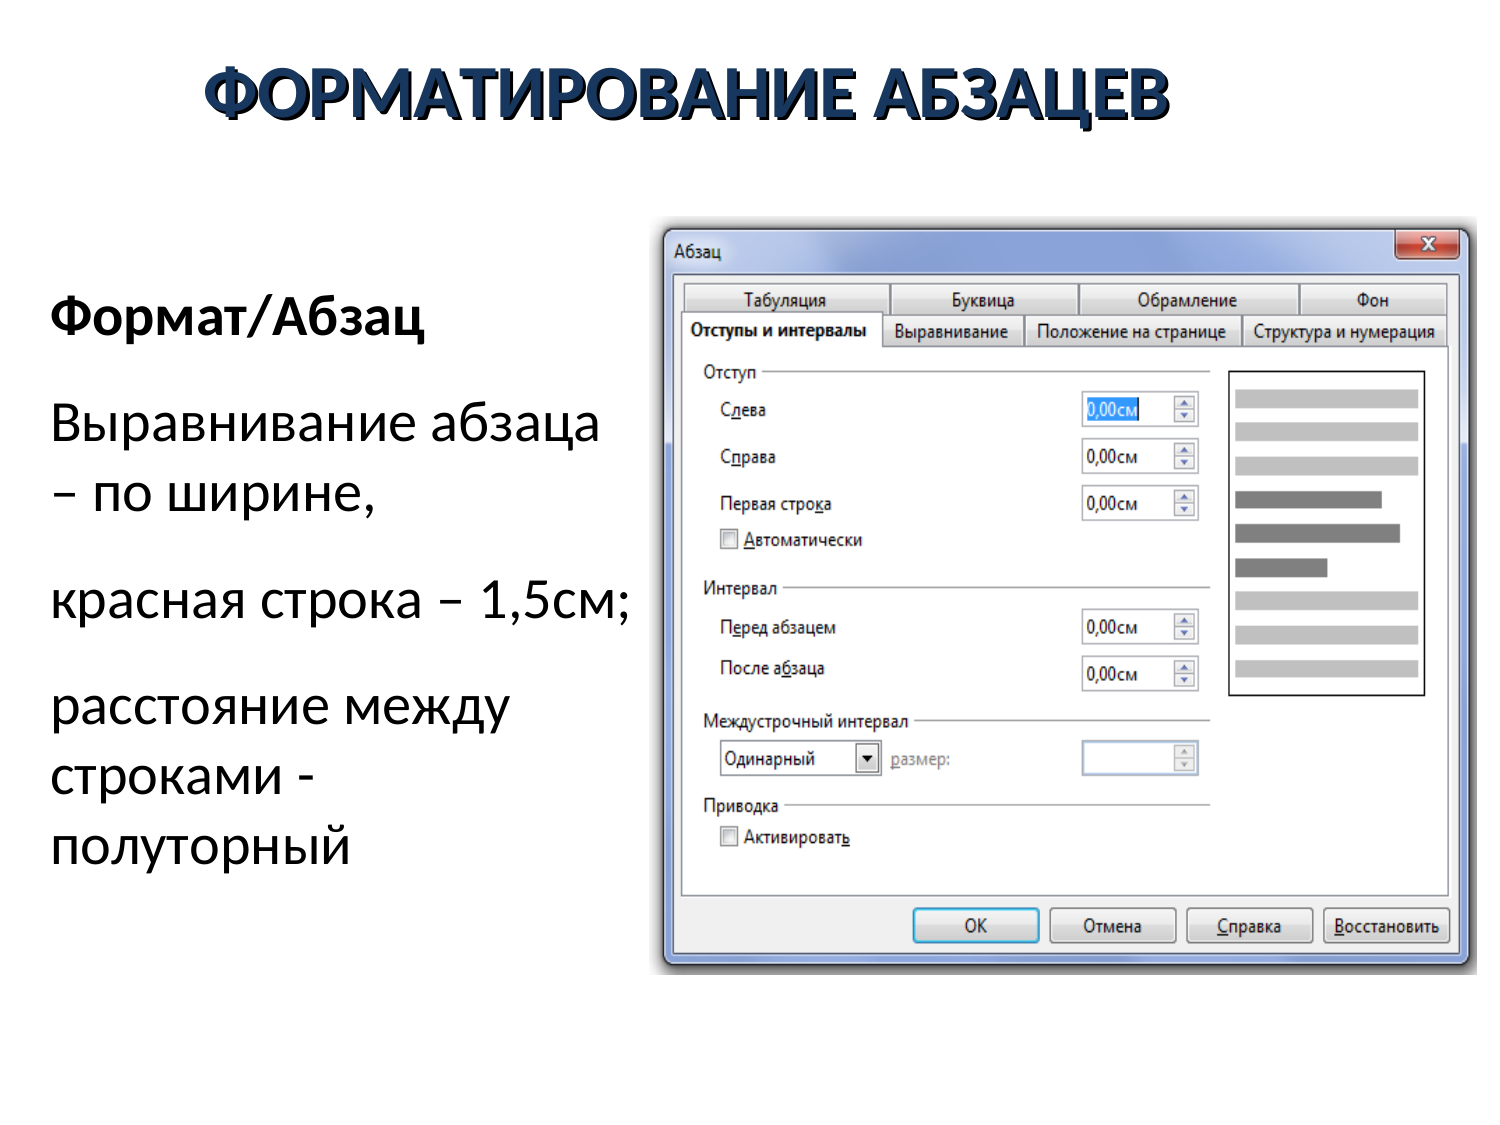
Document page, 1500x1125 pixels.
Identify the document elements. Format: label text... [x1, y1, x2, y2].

text_box Формат/Абзац Выравнивание абзаца – по ширине, красная строка – 1,5см; расстояние между строками - полуторный [35, 269, 657, 991]
picture [649, 216, 1477, 975]
text_box ФОРМАТИРОВАНИЕ АБЗАЦЕВ [188, 35, 1186, 141]
